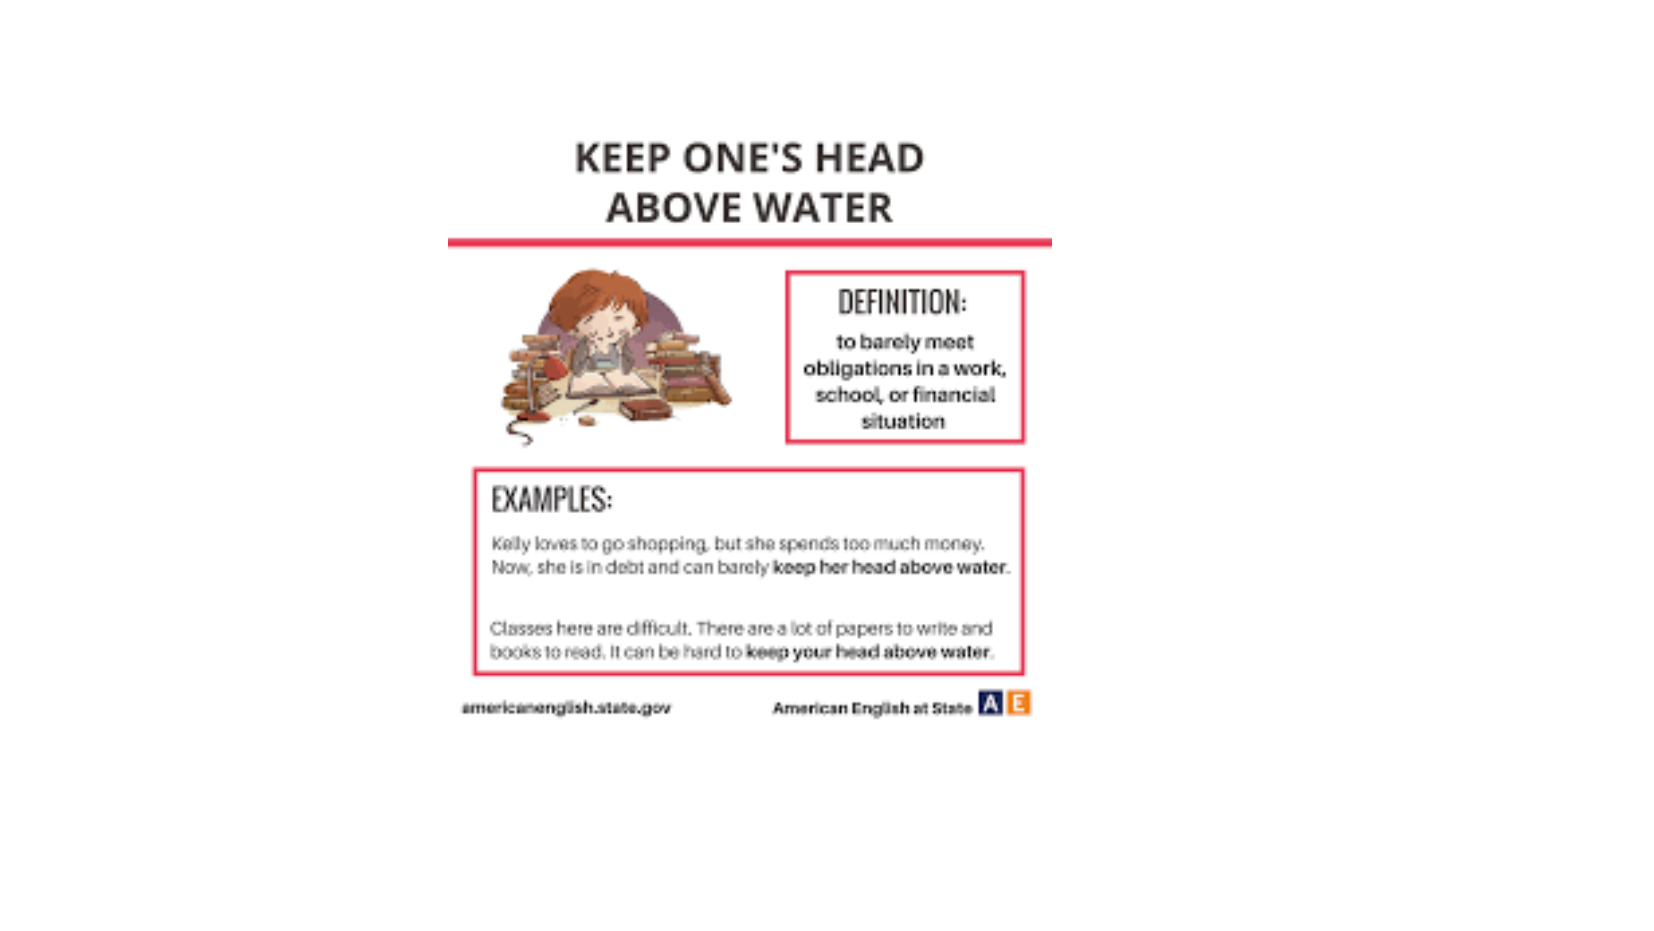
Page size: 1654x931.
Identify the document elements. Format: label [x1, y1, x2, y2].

picture [448, 129, 1052, 733]
